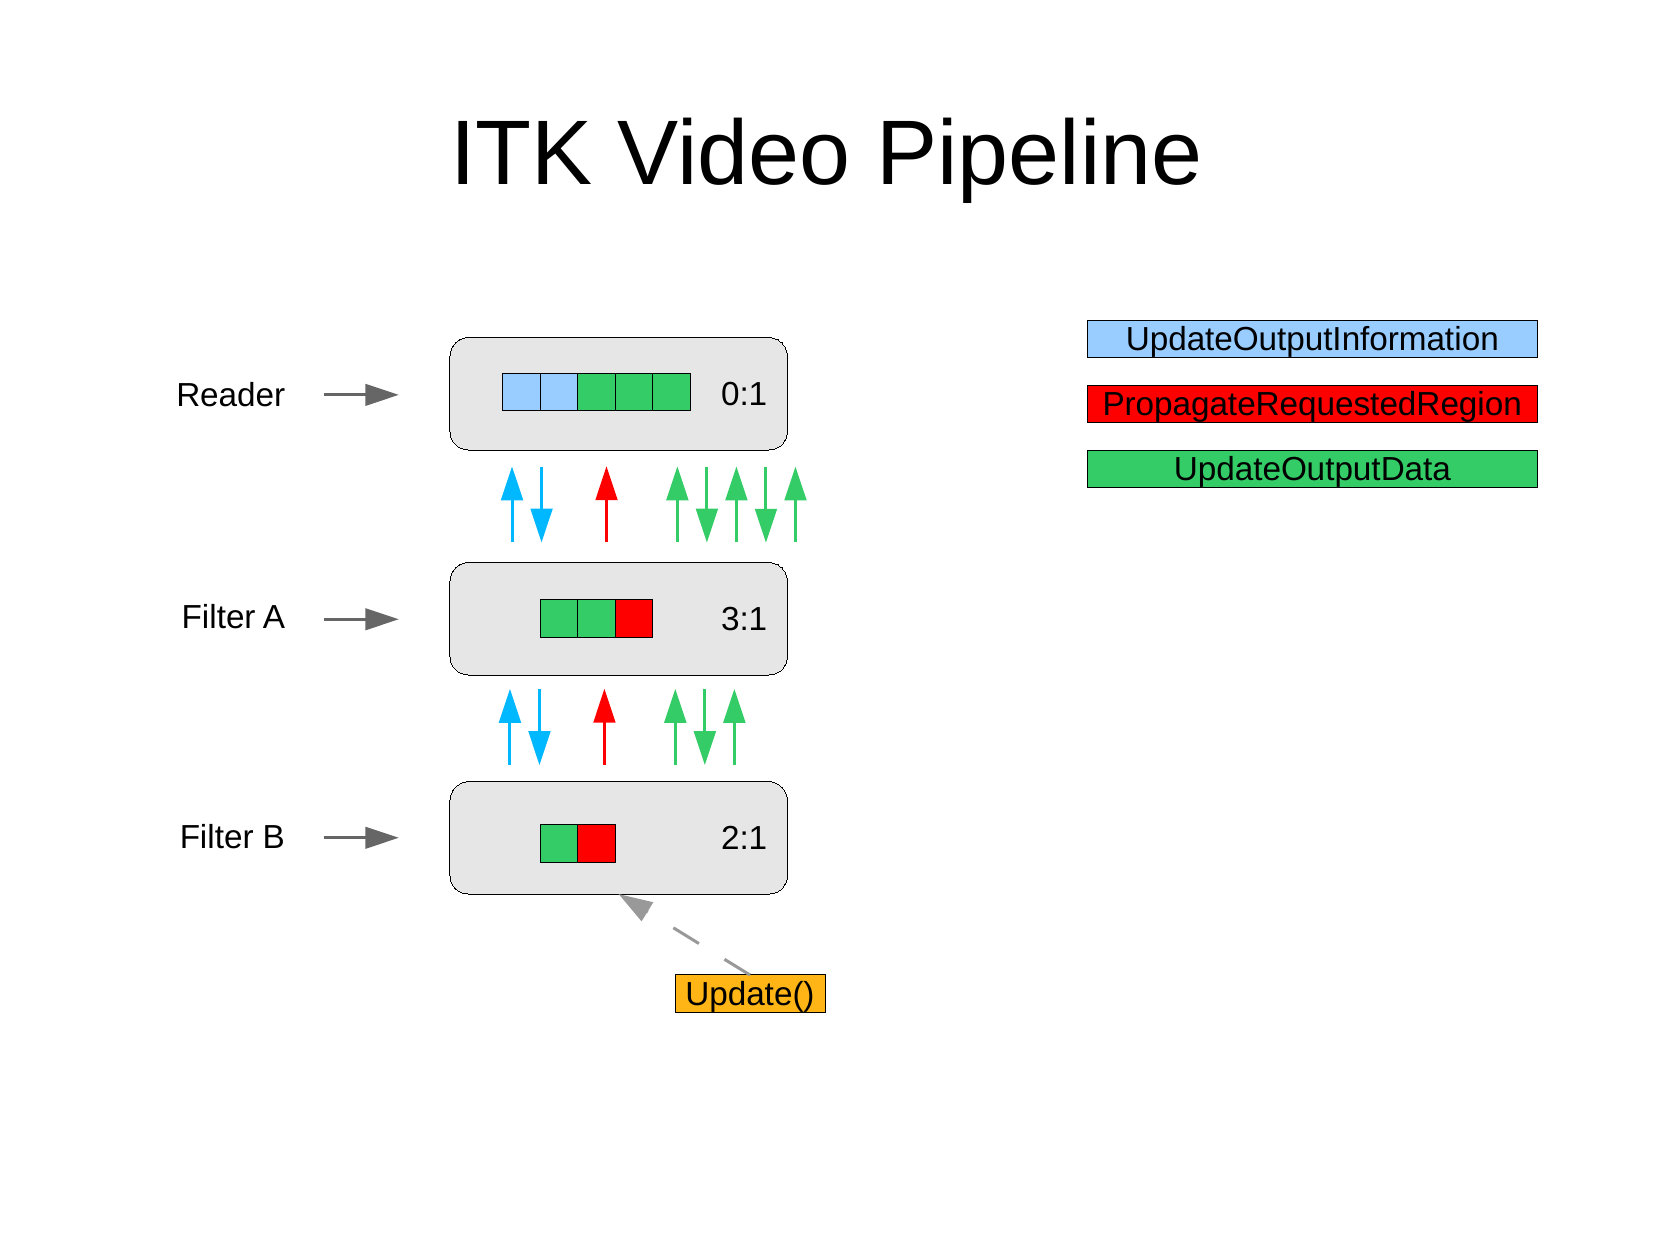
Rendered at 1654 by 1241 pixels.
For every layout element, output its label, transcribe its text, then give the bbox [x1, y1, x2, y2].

text_box [502, 373, 691, 411]
text_box Filter B [112, 810, 301, 863]
text_box PropagateRequestedRegion [1087, 385, 1538, 423]
title ITK Video Pipeline [82, 56, 1571, 250]
text_box UpdateOutputData [1087, 450, 1538, 488]
text_box [540, 824, 616, 863]
text_box Filter A [112, 591, 301, 644]
text_box 2:1 [449, 781, 788, 895]
text_box Reader [112, 369, 301, 422]
text_box 0:1 [449, 337, 788, 451]
text_box [540, 599, 653, 638]
text_box UpdateOutputInformation [1087, 320, 1538, 358]
text_box 3:1 [449, 562, 788, 676]
text_box Update() [675, 974, 826, 1013]
